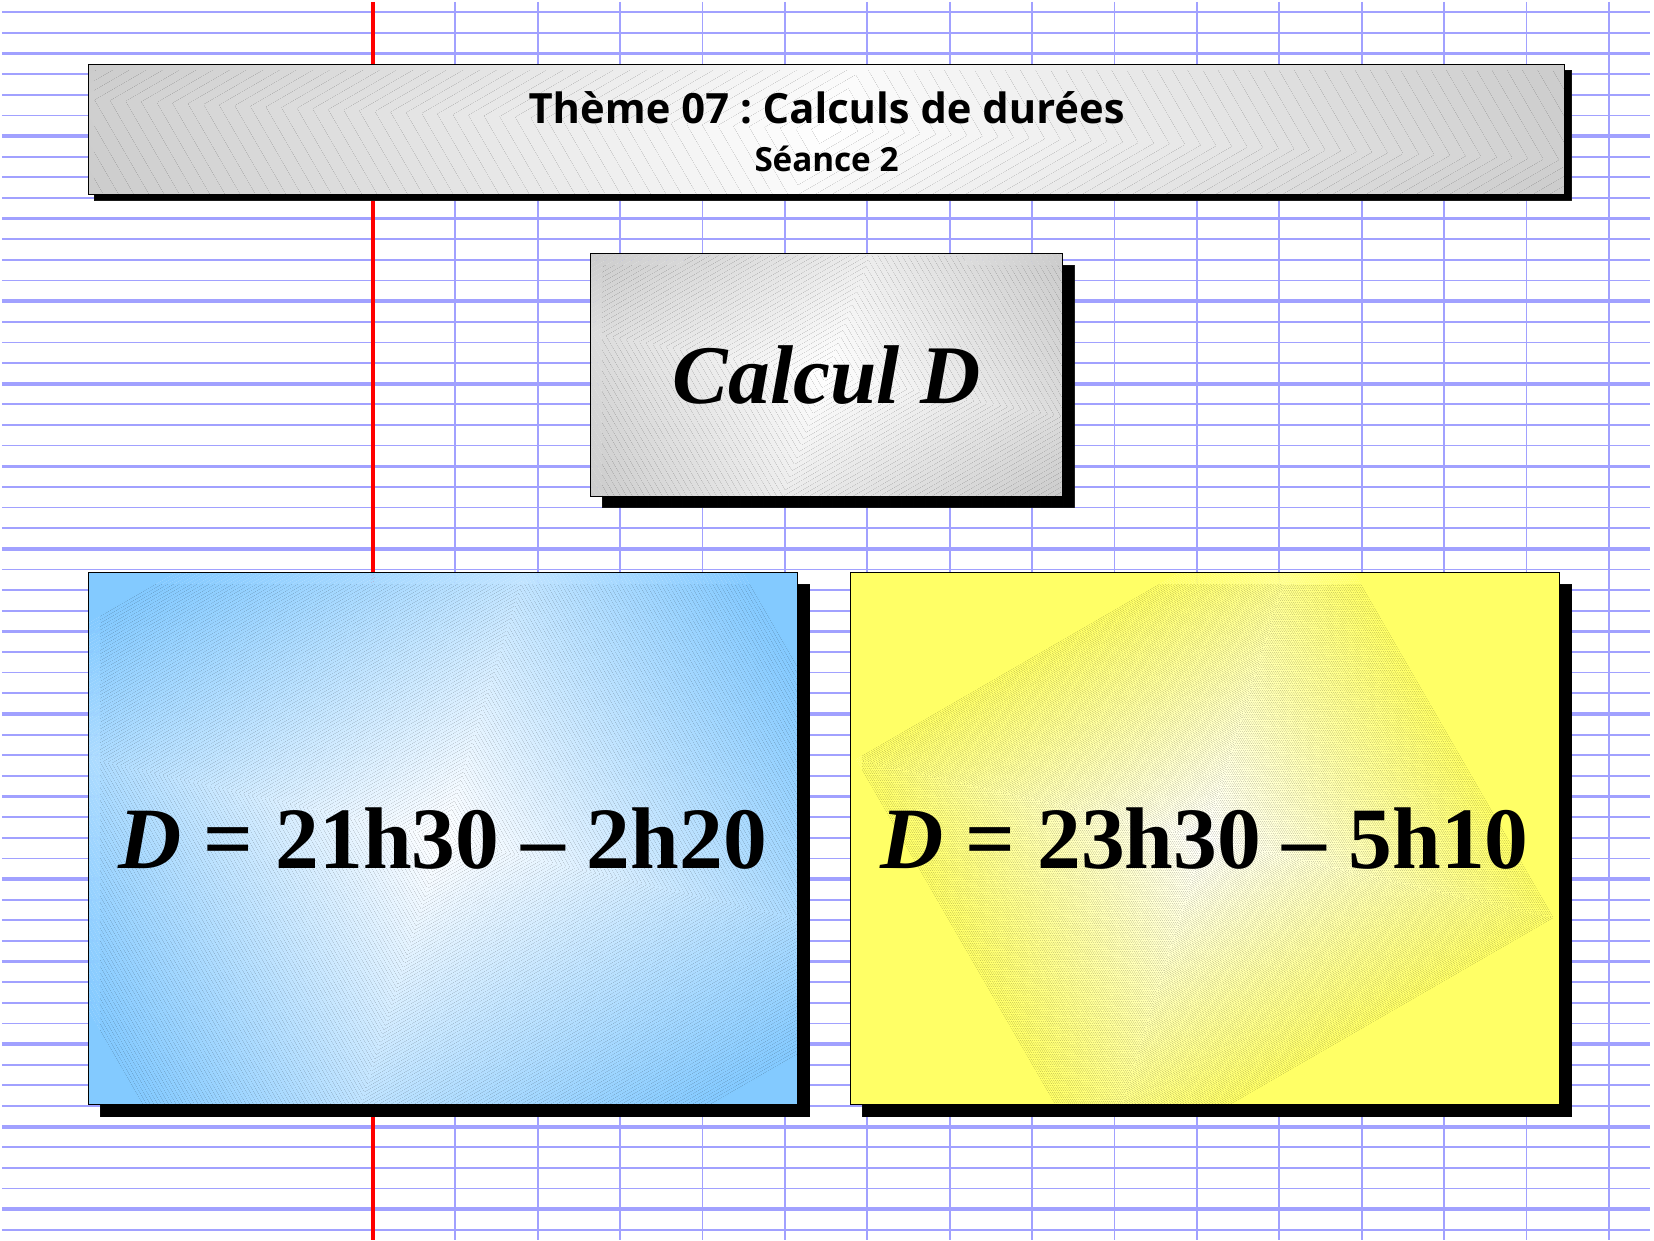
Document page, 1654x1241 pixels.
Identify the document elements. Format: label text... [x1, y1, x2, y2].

text_box D = 23h30 – 5h10 [850, 572, 1560, 1105]
text_box Thème 07 : Calculs de durées Séance 2 [88, 64, 1565, 195]
picture [0, 0, 1654, 1241]
text_box D = 21h30 – 2h20 [88, 572, 798, 1105]
text_box Calcul D [590, 253, 1063, 497]
